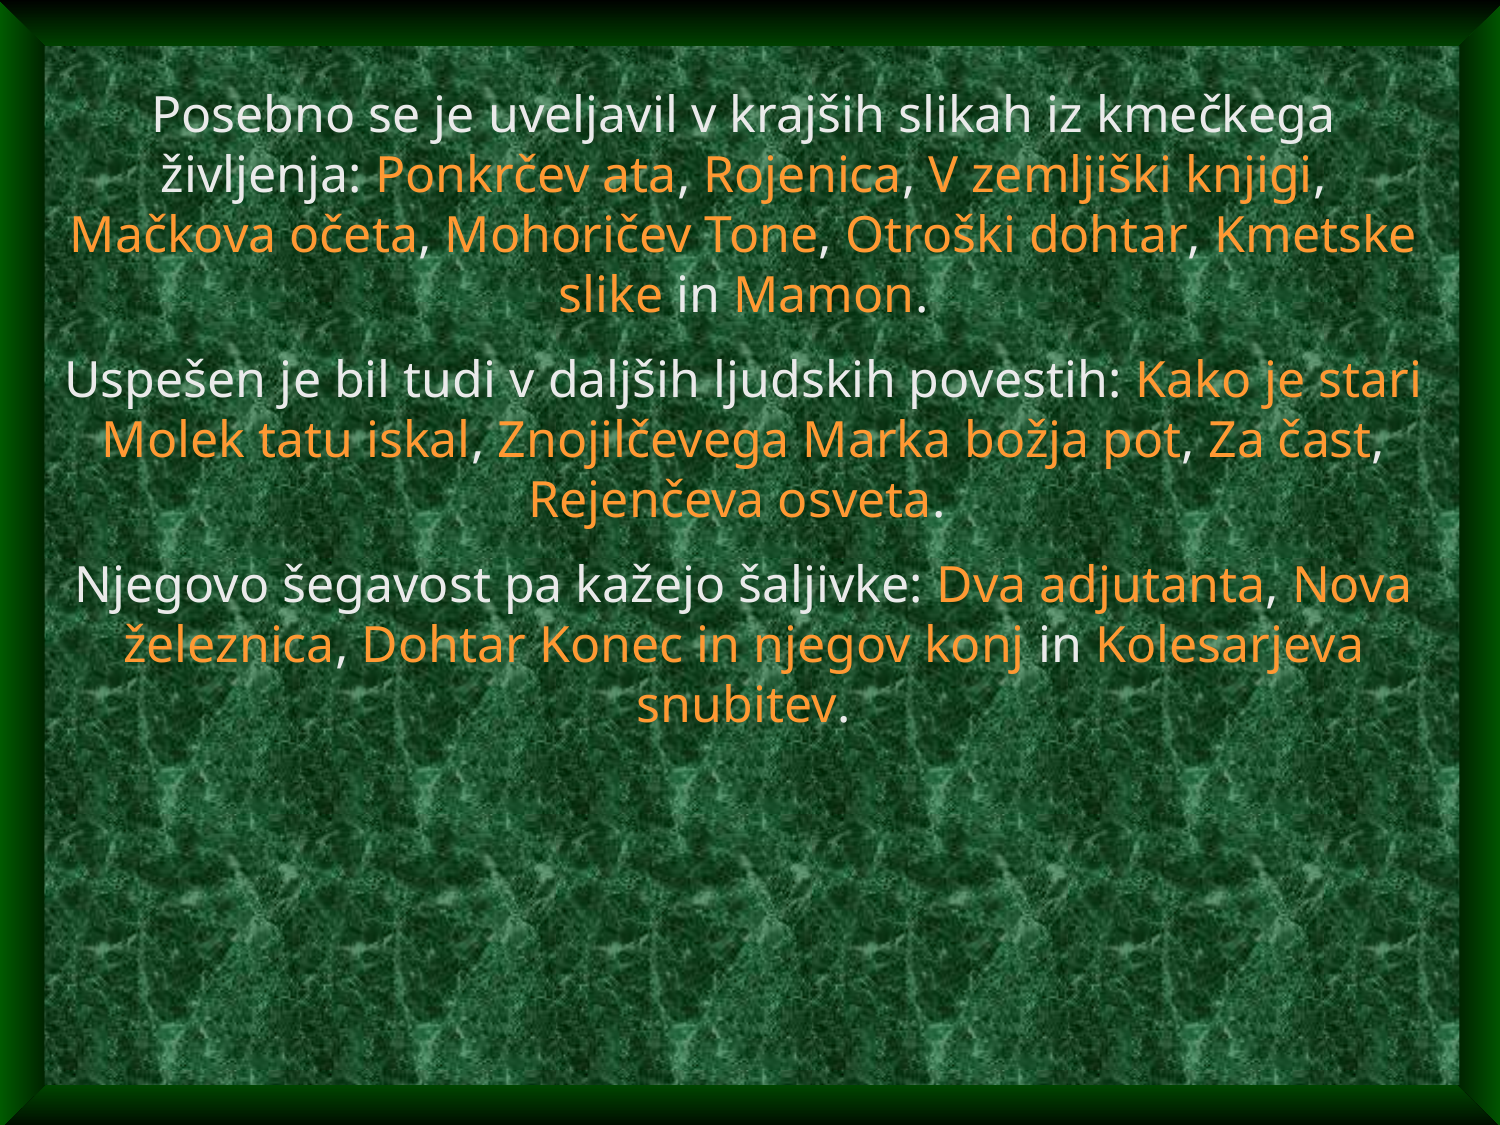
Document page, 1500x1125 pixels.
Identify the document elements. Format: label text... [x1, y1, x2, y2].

picture [44, 46, 1460, 1085]
text_box Posebno se je uveljavil v krajših slikah iz kmečkega življenja: Ponkrčev ata, Rojenica, V zemljiški knjigi, Mačkova očeta, Mohoričev Tone, Otroški dohtar, Kmetske slike in Mamon. Uspešen je bil tudi v daljših ljudskih povestih: Kako je stari Molek tatu iskal, Znojilčevega Marka božja pot, Za čast, Rejenčeva osveta. Njegovo šegavost pa kažejo šaljivke: Dva adjutanta, Nova železnica, Dohtar Konec in njegov konj in Kolesarjeva snubitev. [37, 74, 1450, 740]
